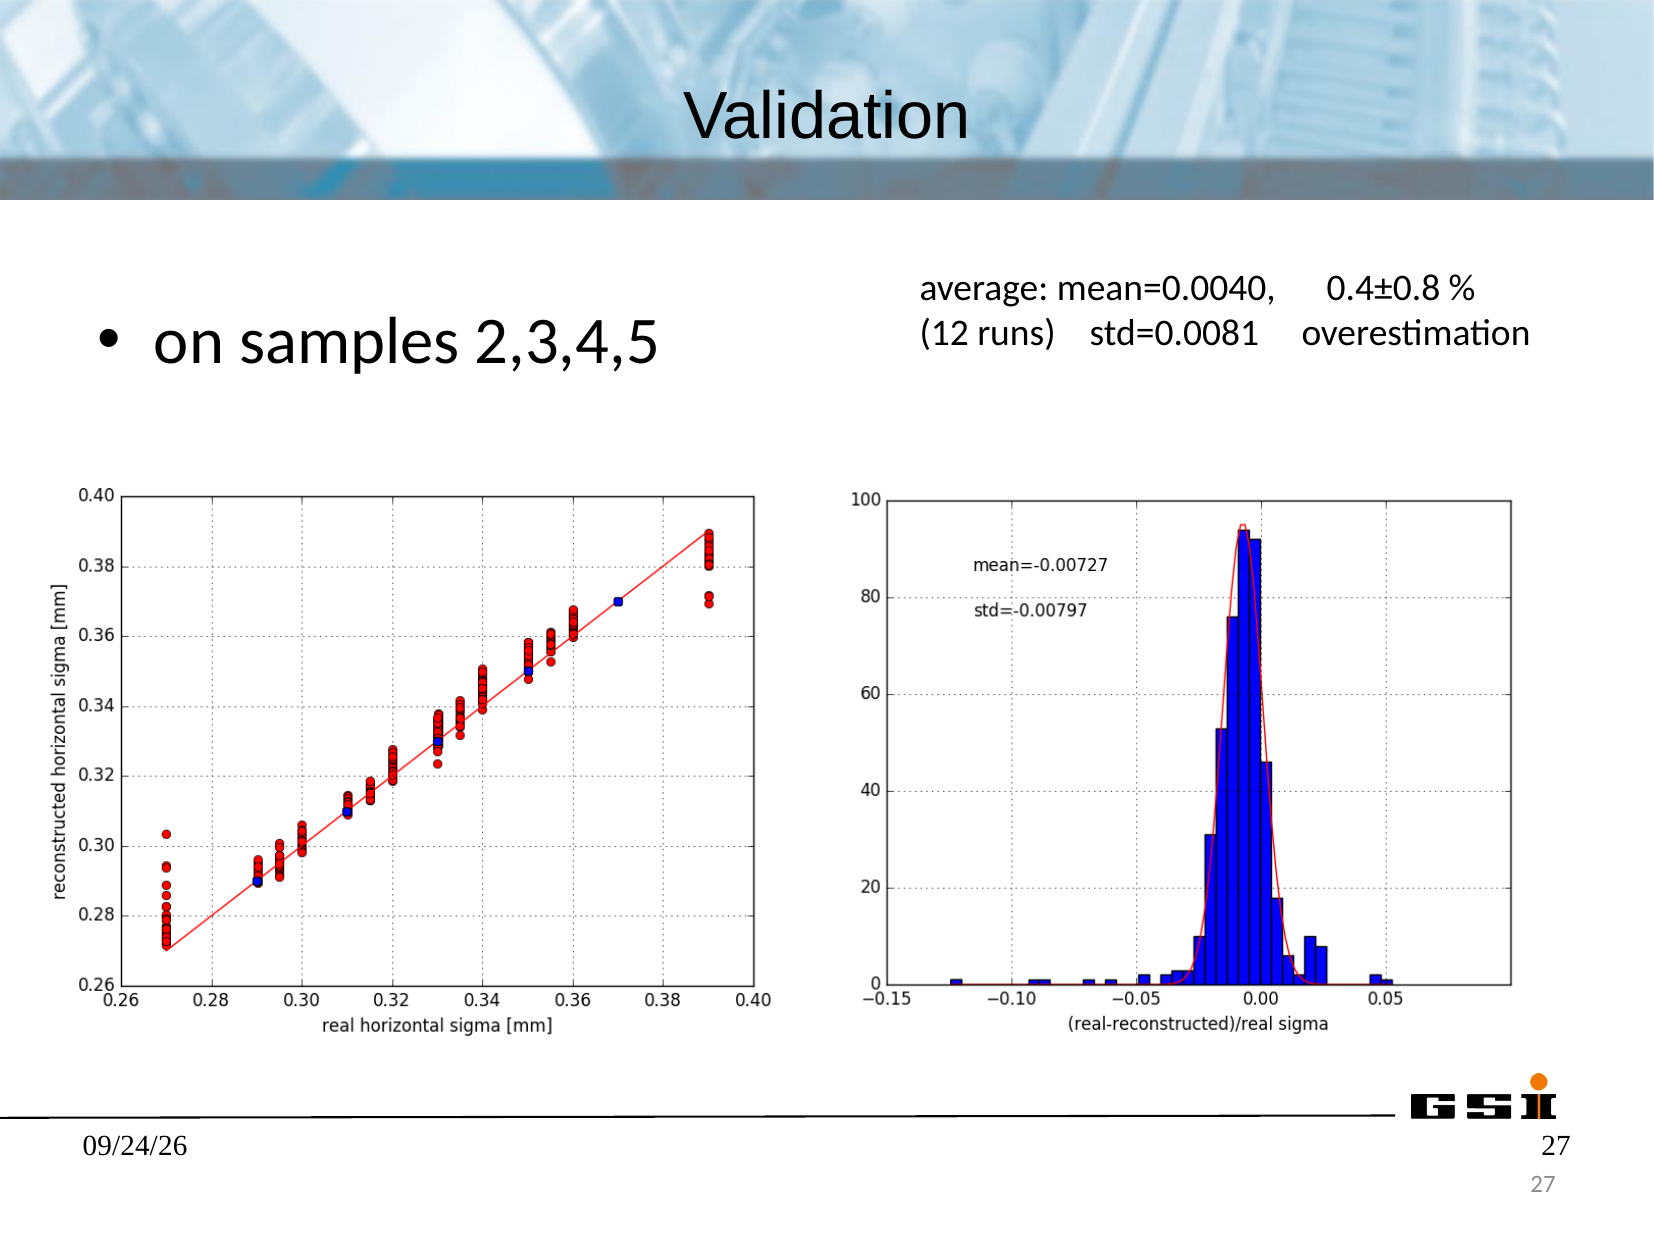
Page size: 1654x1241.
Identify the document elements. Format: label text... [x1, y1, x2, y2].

list on samples 2,3,4,5 [82, 1045, 1571, 1108]
slide_number <Foliennummer> [1185, 1149, 1571, 1216]
list on samples 2,3,4,5 [82, 289, 1571, 440]
title Validation [82, 8, 1571, 215]
picture [19, 435, 1591, 1047]
text_box average: mean=0.0040, 0.4±0.8 % (12 runs) std=0.0081 overestimation [904, 255, 1634, 361]
picture [1411, 1108, 1556, 1119]
picture [0, 0, 1654, 200]
